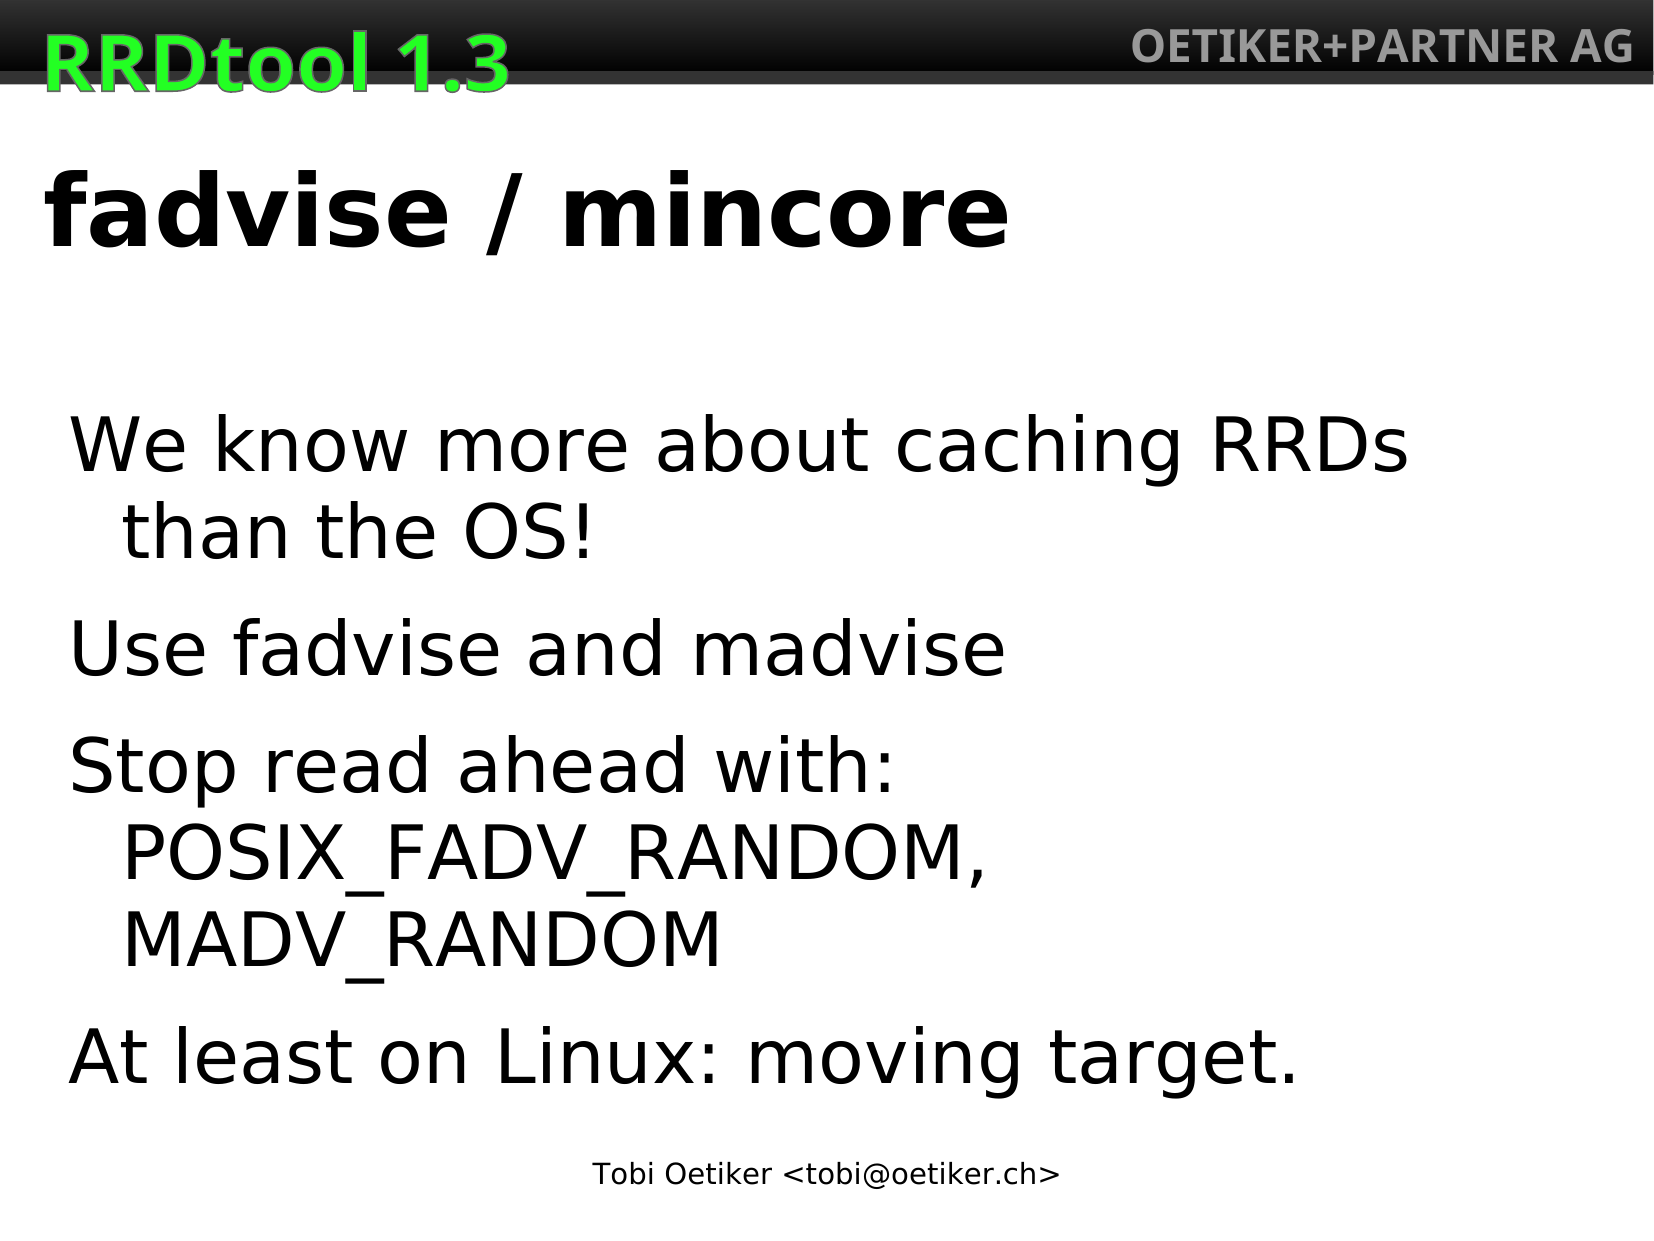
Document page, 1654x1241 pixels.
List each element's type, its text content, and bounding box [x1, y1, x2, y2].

title fadvise / mincore [43, 144, 1582, 280]
list We know more about caching RRDs than the OS! Use fadvise and madvise Stop read ahead with: POSIX_FADV_RANDOM, MADV_RANDOM At least on Linux: moving target. [50, 401, 1571, 1102]
